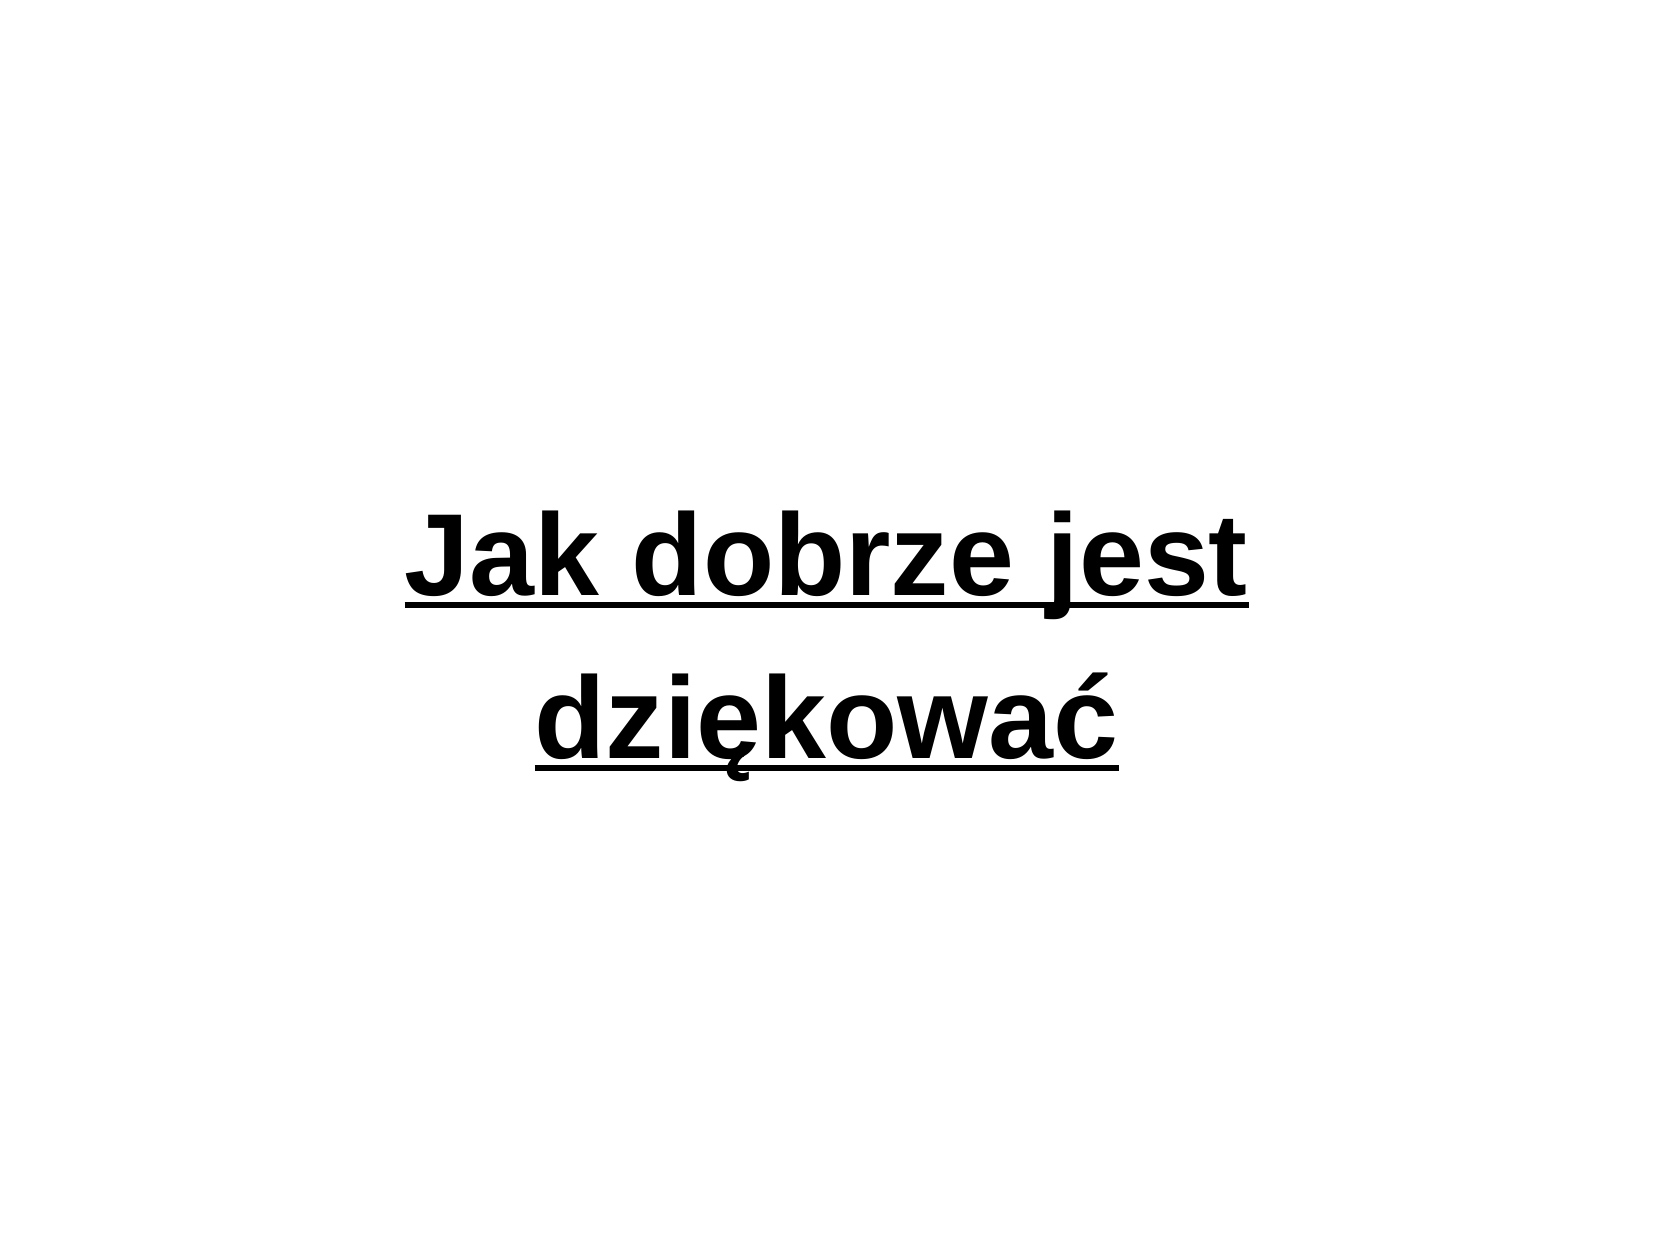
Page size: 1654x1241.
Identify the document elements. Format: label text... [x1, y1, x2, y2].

subtitle Jak dobrze jest dziękować [0, 0, 1654, 1241]
